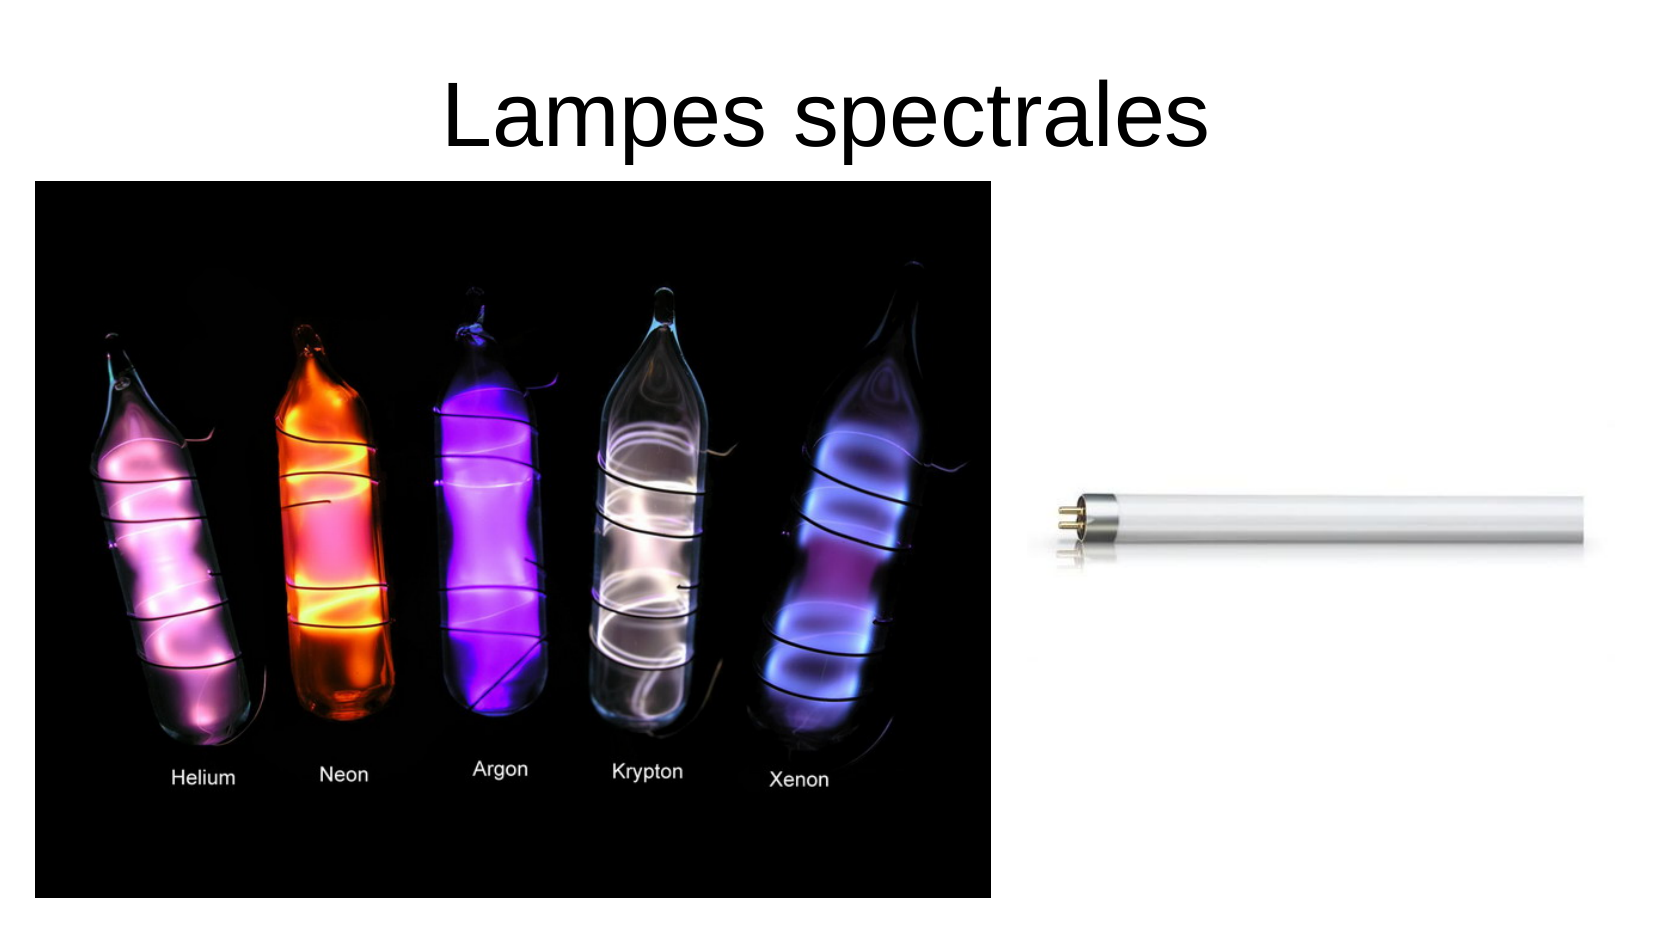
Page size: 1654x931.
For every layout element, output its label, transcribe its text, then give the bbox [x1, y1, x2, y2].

title Lampes spectrales [82, 37, 1571, 193]
picture [1027, 247, 1615, 836]
picture [35, 181, 991, 898]
